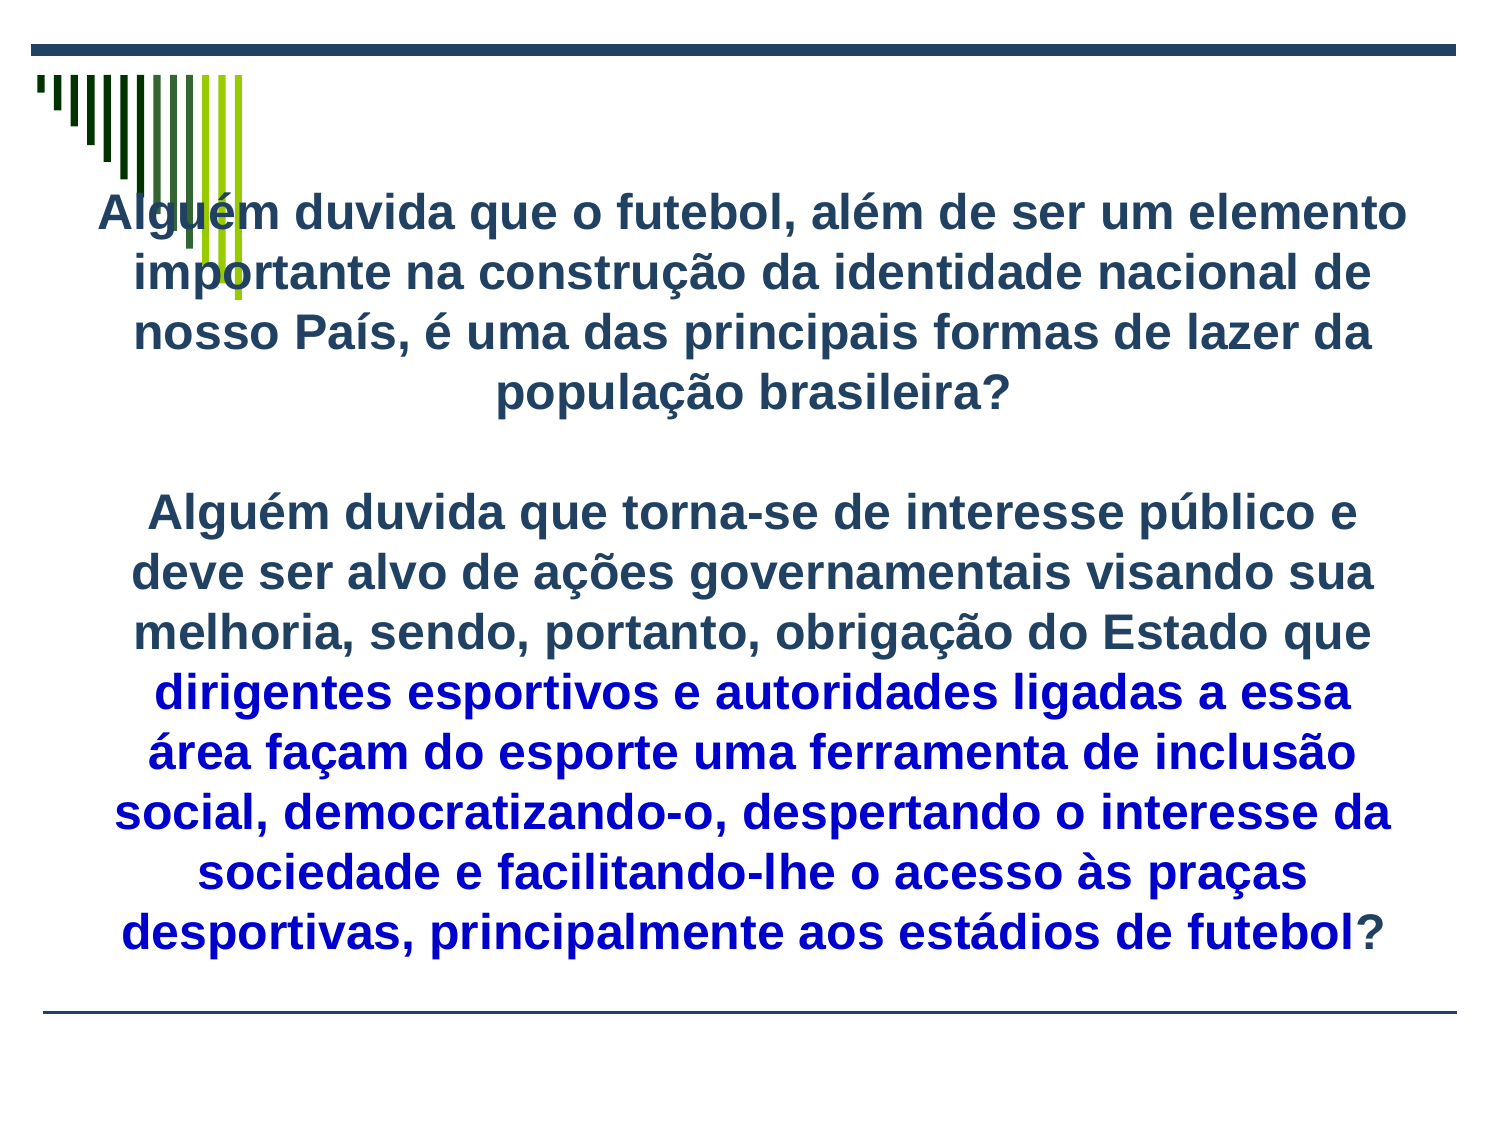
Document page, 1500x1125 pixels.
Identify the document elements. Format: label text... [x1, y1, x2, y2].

title Alguém duvida que o futebol, além de ser um elemento importante na construção da identidade nacional de nosso País, é uma das principais formas de lazer da população brasileira? Alguém duvida que torna-se de interesse público e deve ser alvo de ações governamentais visando sua melhoria, sendo, portanto, obrigação do Estado que dirigentes esportivos e autoridades ligadas a essa área façam do esporte uma ferramenta de inclusão social, democratizando-o, despertando o interesse da sociedade e facilitando-lhe o acesso às praças desportivas, principalmente aos estádios de futebol? [82, 75, 1425, 1004]
